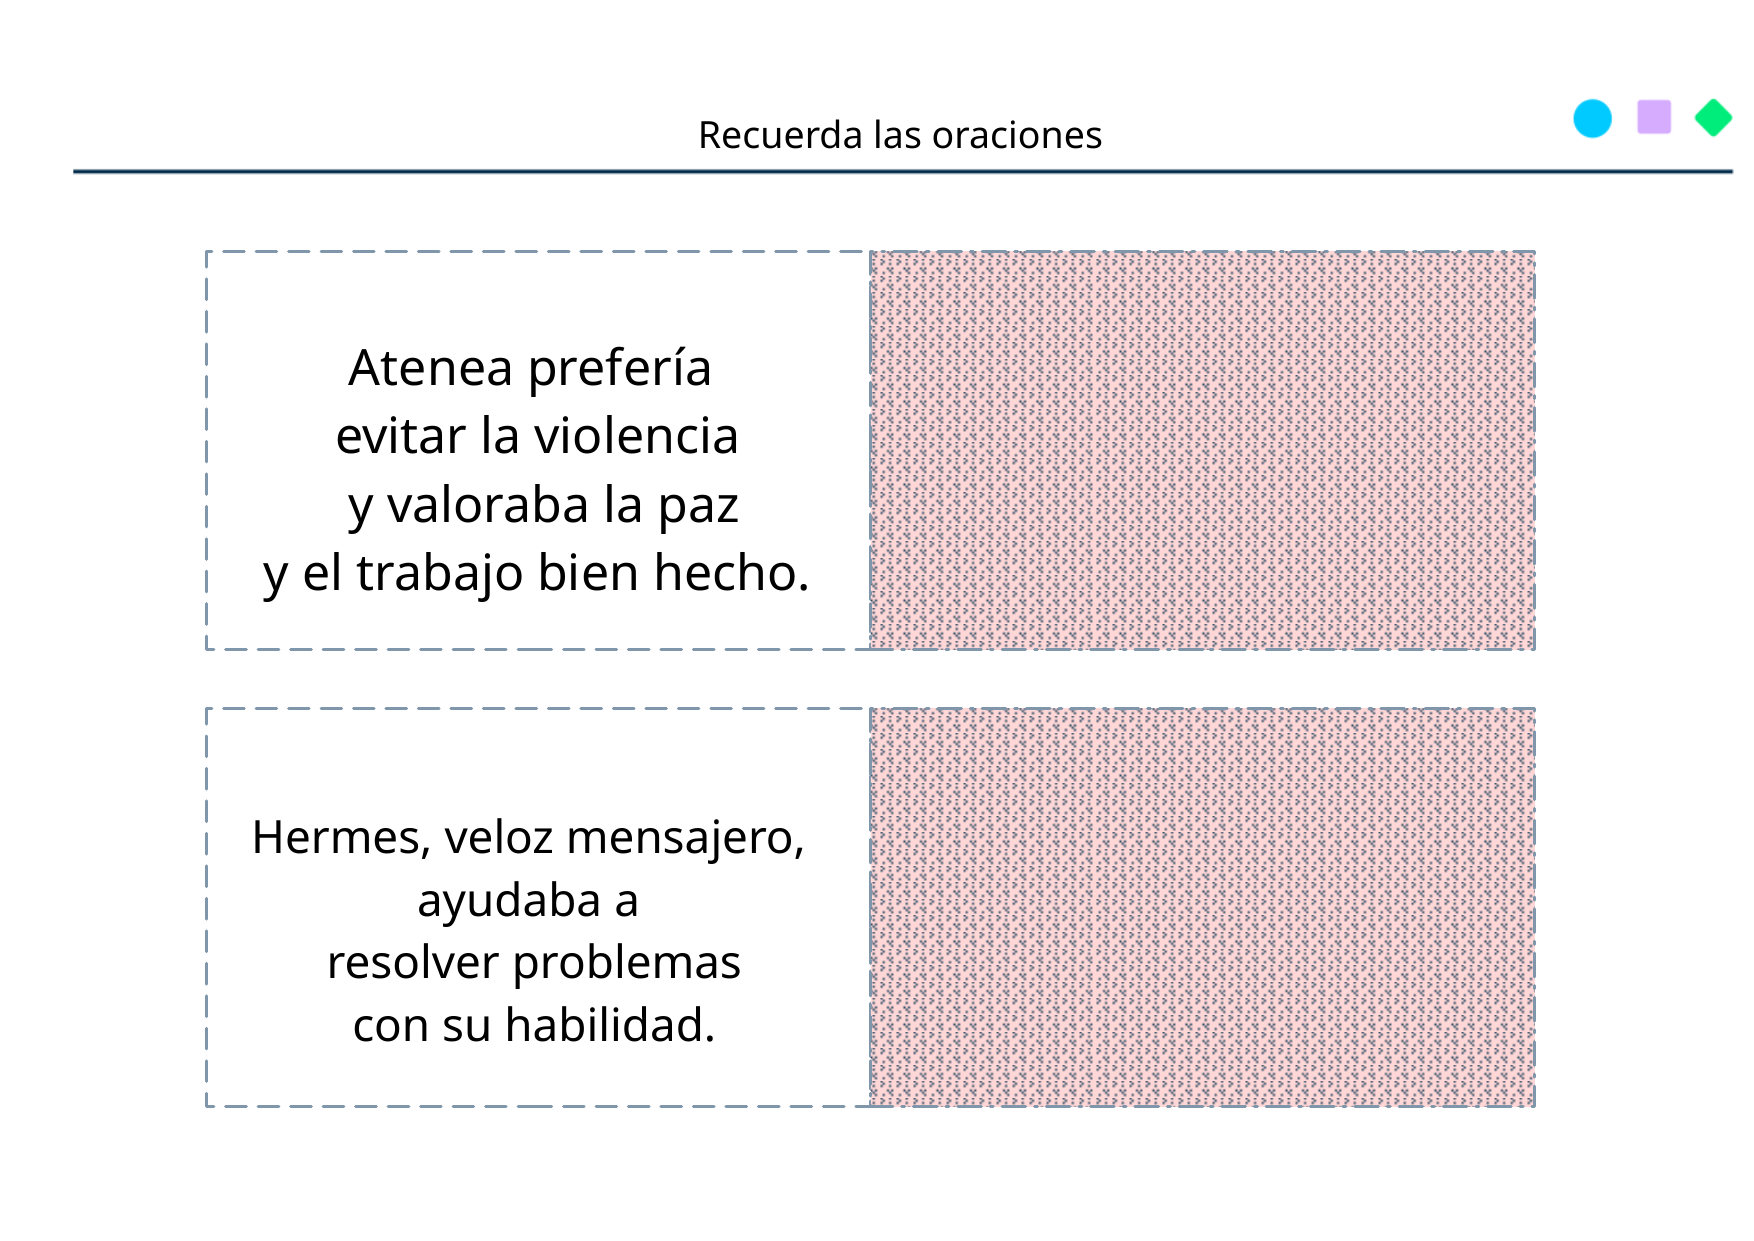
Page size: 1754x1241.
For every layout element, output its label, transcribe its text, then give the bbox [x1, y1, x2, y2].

picture [59, 70, 1743, 197]
text_box Atenea prefería evitar la violencia y valoraba la paz y el trabajo bien hecho. [236, 324, 857, 588]
text_box Hermes, veloz mensajero, ayudaba a resolver problemas con su habilidad. [236, 797, 827, 1040]
text_box [870, 251, 1535, 650]
text_box [870, 708, 1535, 1107]
